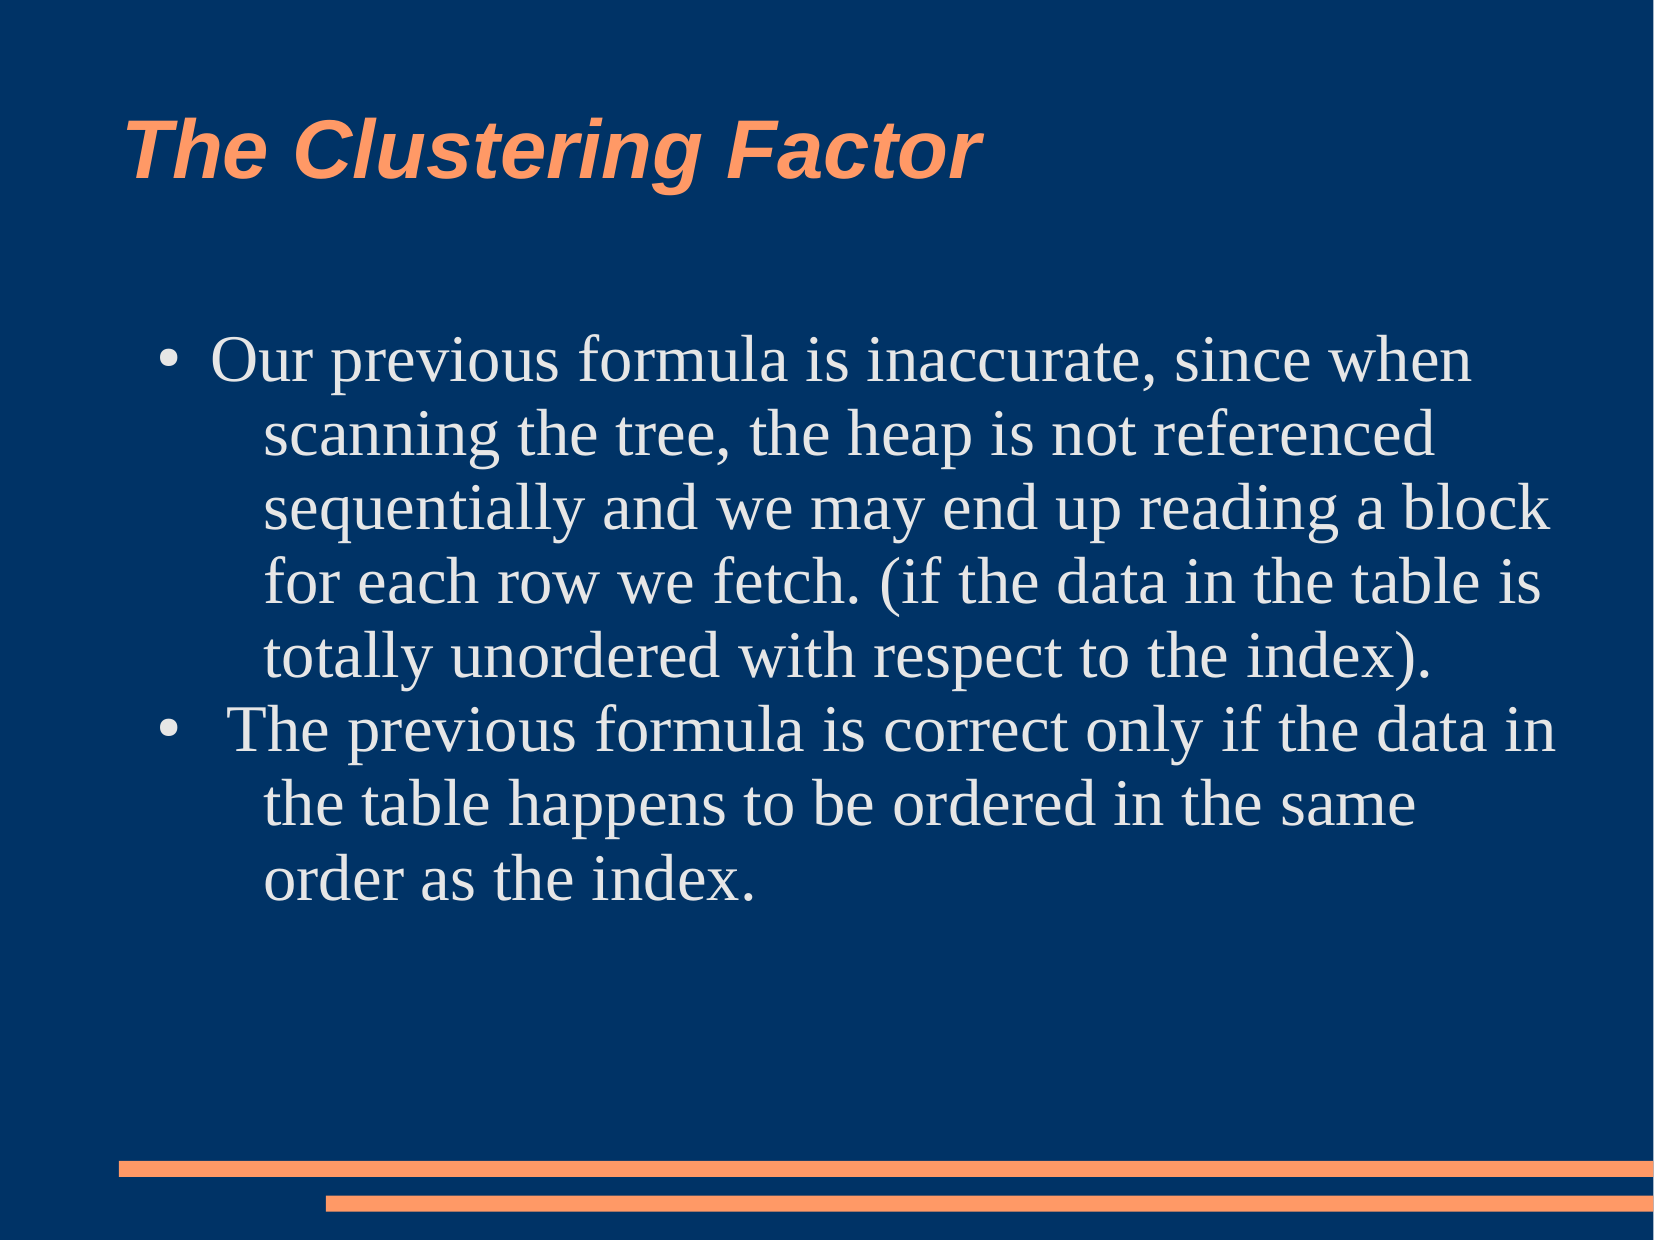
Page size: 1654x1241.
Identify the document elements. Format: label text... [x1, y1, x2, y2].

title The Clustering Factor [121, 46, 1534, 254]
list Our previous formula is inaccurate, since when scanning the tree, the heap is not referenced sequentially and we may end up reading a block for each row we fetch. (if the data in the table is totally unordered with respect to the index). The previous formula is correct only if the data in the table happens to be ordered in the same order as the index. [121, 322, 1561, 1133]
